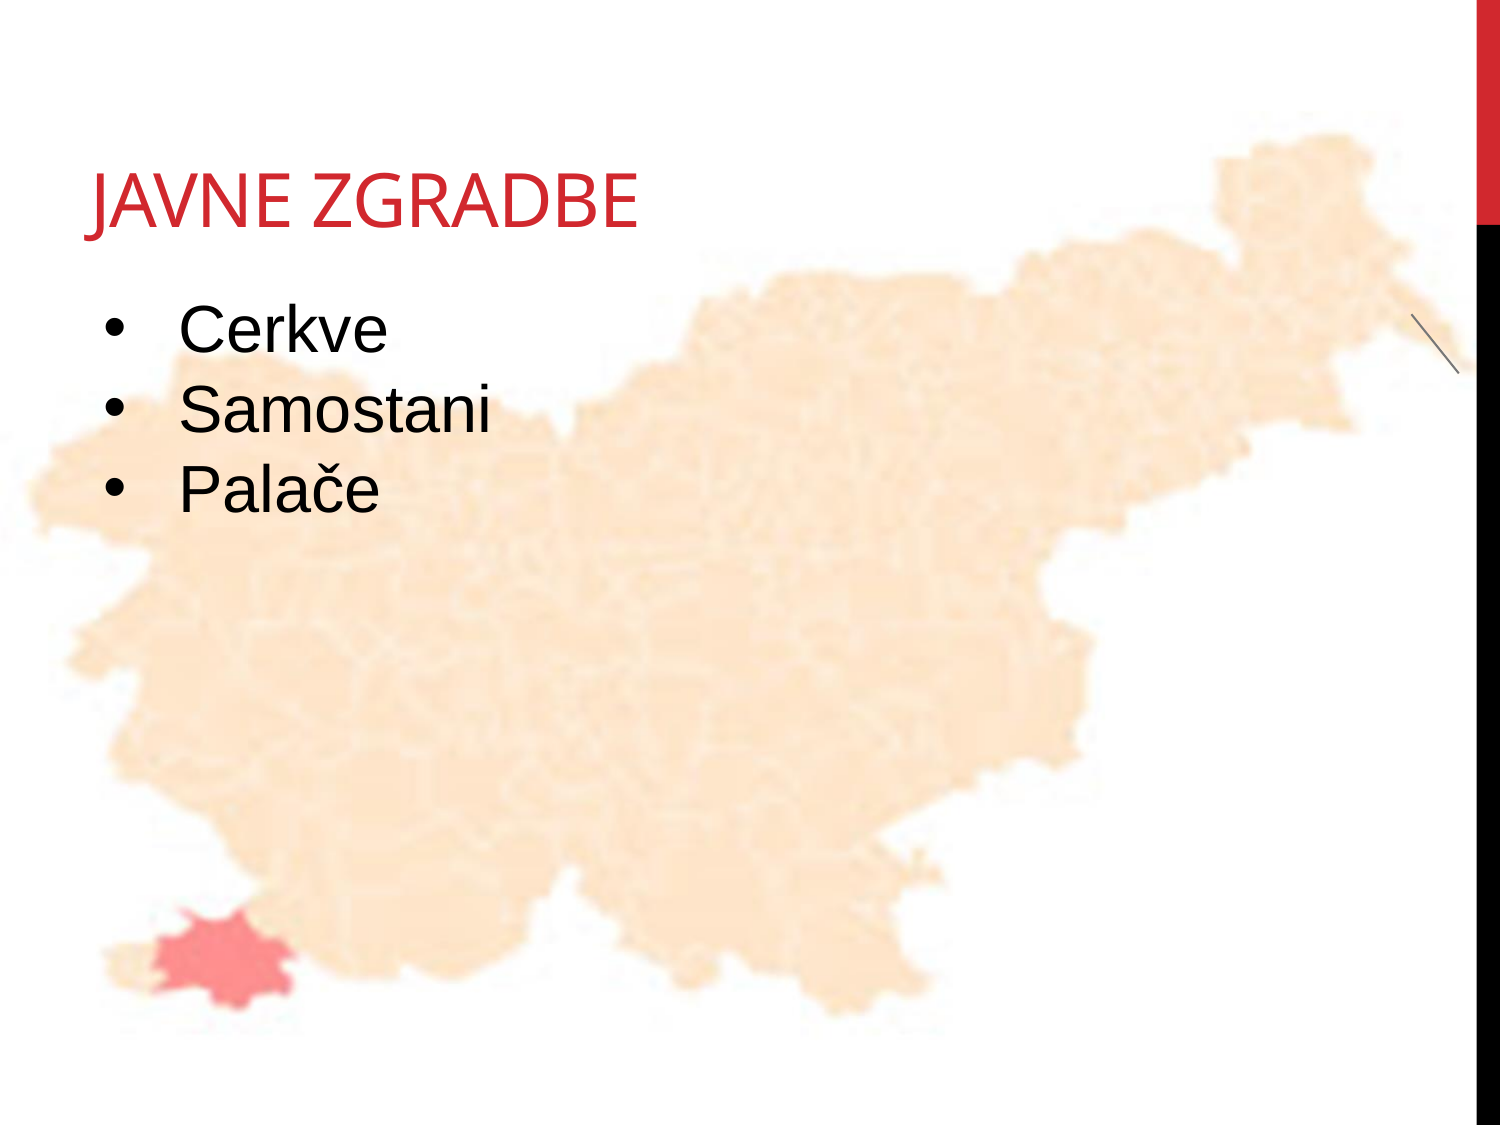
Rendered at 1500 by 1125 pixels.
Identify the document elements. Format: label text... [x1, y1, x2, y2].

title Javne zgradbe [75, 24, 1025, 250]
picture [0, 0, 1476, 1125]
text_box Cerkve Samostani Palače [88, 278, 1388, 614]
